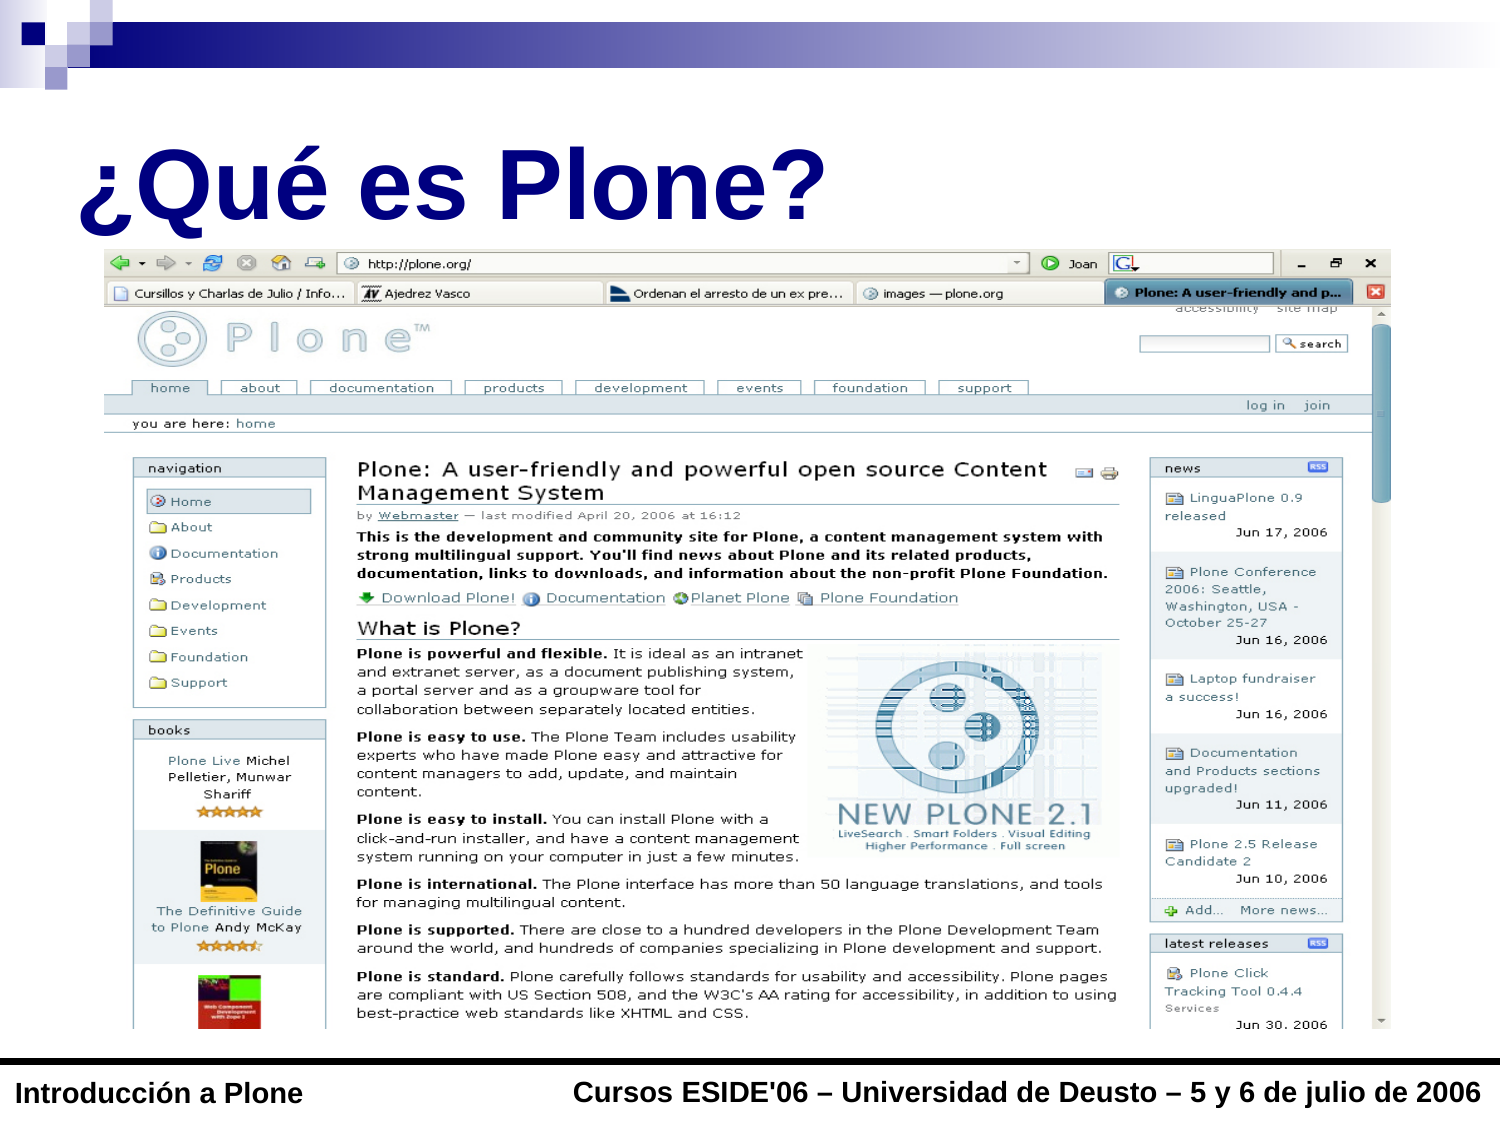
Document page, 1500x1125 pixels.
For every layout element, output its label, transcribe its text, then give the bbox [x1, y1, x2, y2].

title ¿Qué es Plone? [75, 66, 1426, 309]
picture [104, 249, 1391, 1029]
